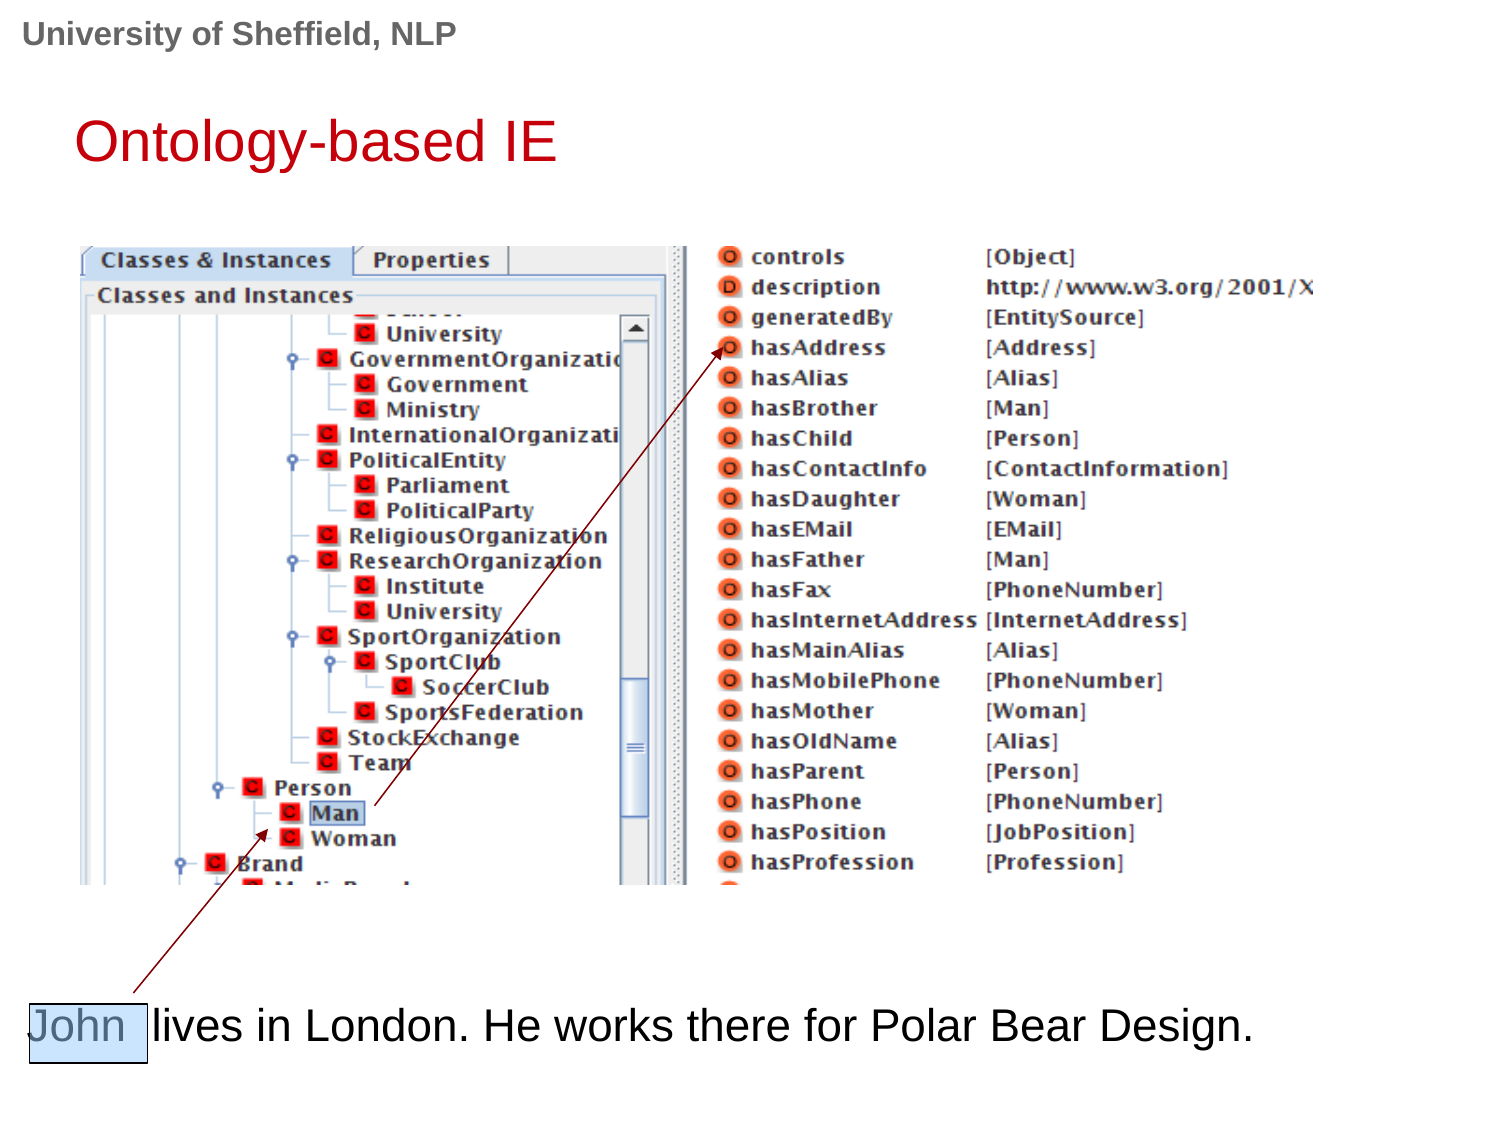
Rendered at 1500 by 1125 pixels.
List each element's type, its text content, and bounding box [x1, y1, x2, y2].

text_box John lives in London. He works there for Polar Bear Design. [26, 990, 1488, 1072]
picture [80, 246, 1313, 885]
title Ontology-based IE [74, 44, 1425, 233]
text_box [29, 1003, 148, 1063]
